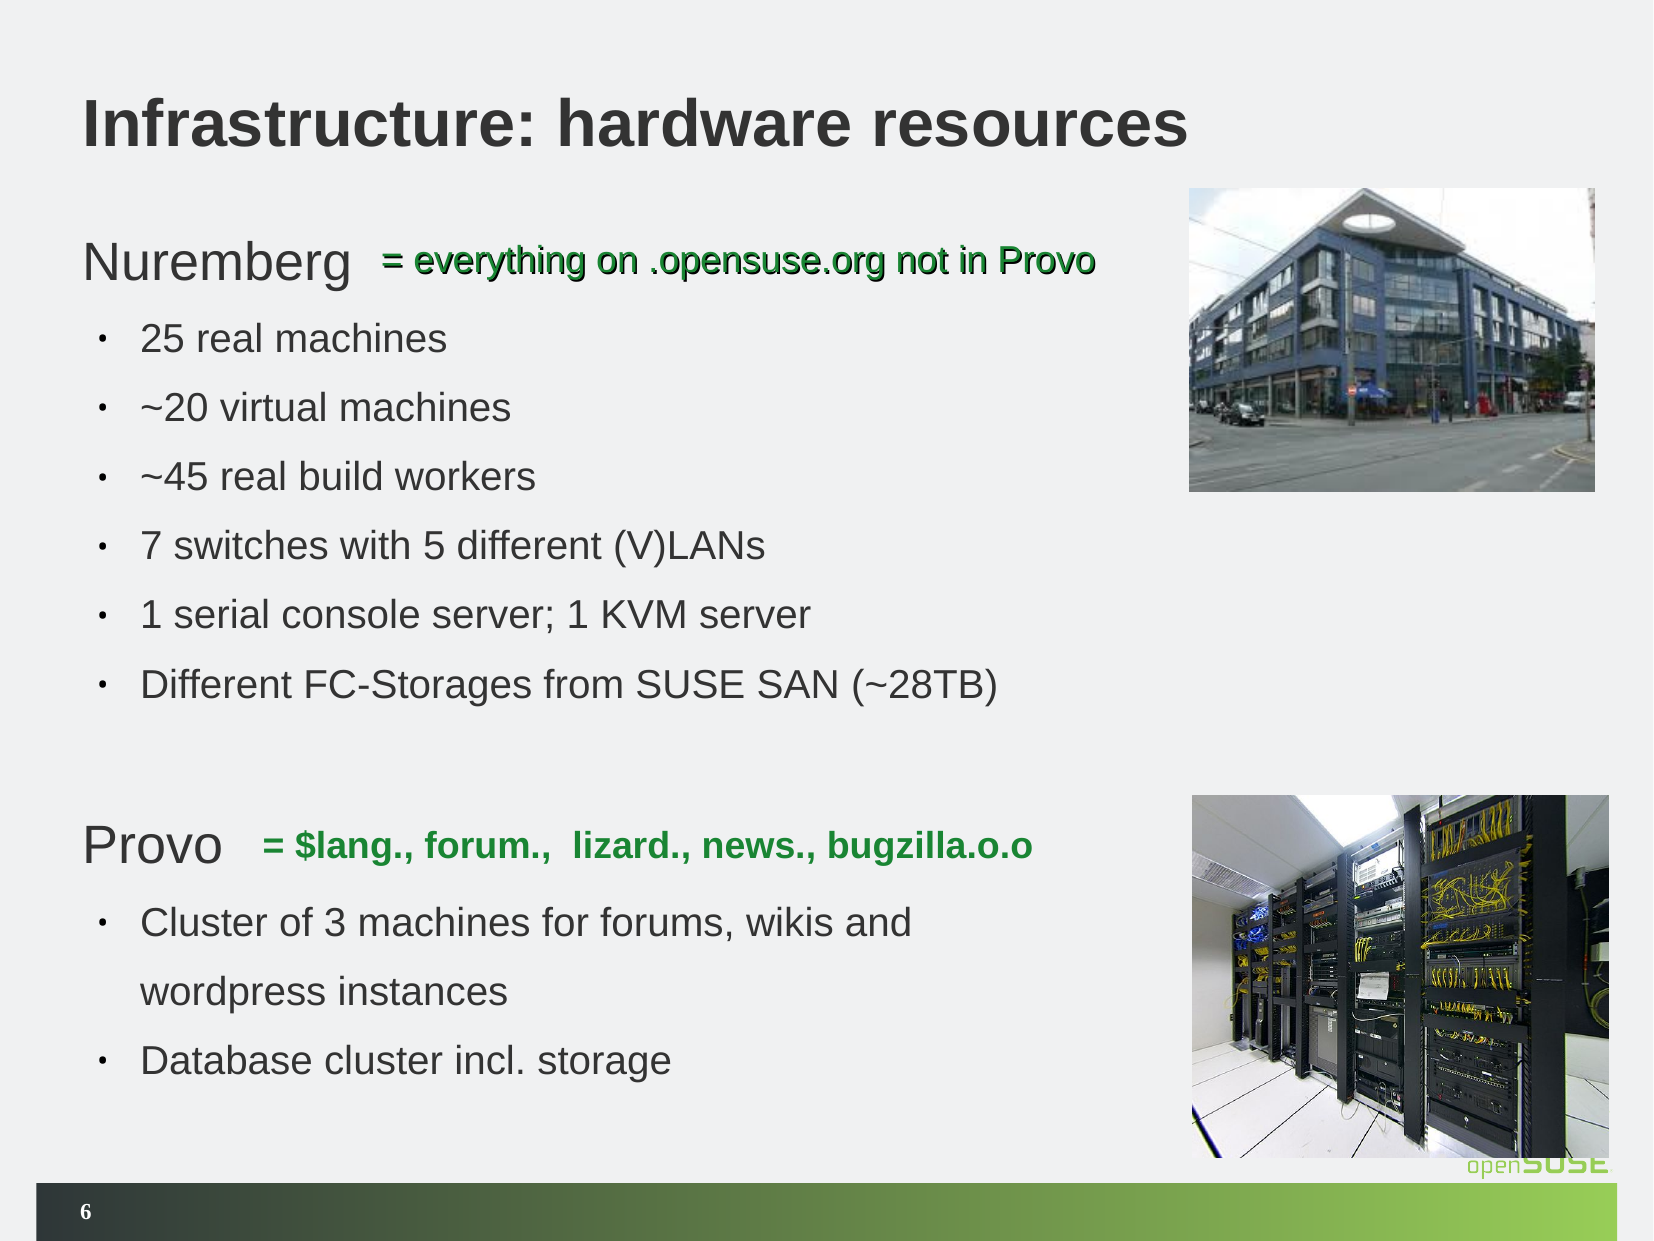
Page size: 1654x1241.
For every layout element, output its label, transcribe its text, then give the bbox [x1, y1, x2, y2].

text_box = everything on .opensuse.org not in Provo [366, 231, 1146, 288]
picture [0, 0, 1654, 1241]
title Infrastructure: hardware resources [82, 49, 1571, 198]
list Nuremberg 25 real machines ~20 virtual machines ~45 real build workers 7 switches with 5 different (V)LANs 1 serial console server; 1 KVM server Different FC-Storages from SUSE SAN (~28TB) Provo Cluster of 3 machines for forums, wikis and wordpress instances Database cluster incl. storage [82, 231, 1571, 1087]
text_box = $lang., forum., lizard., news., bugzilla.o.o [248, 817, 1111, 875]
